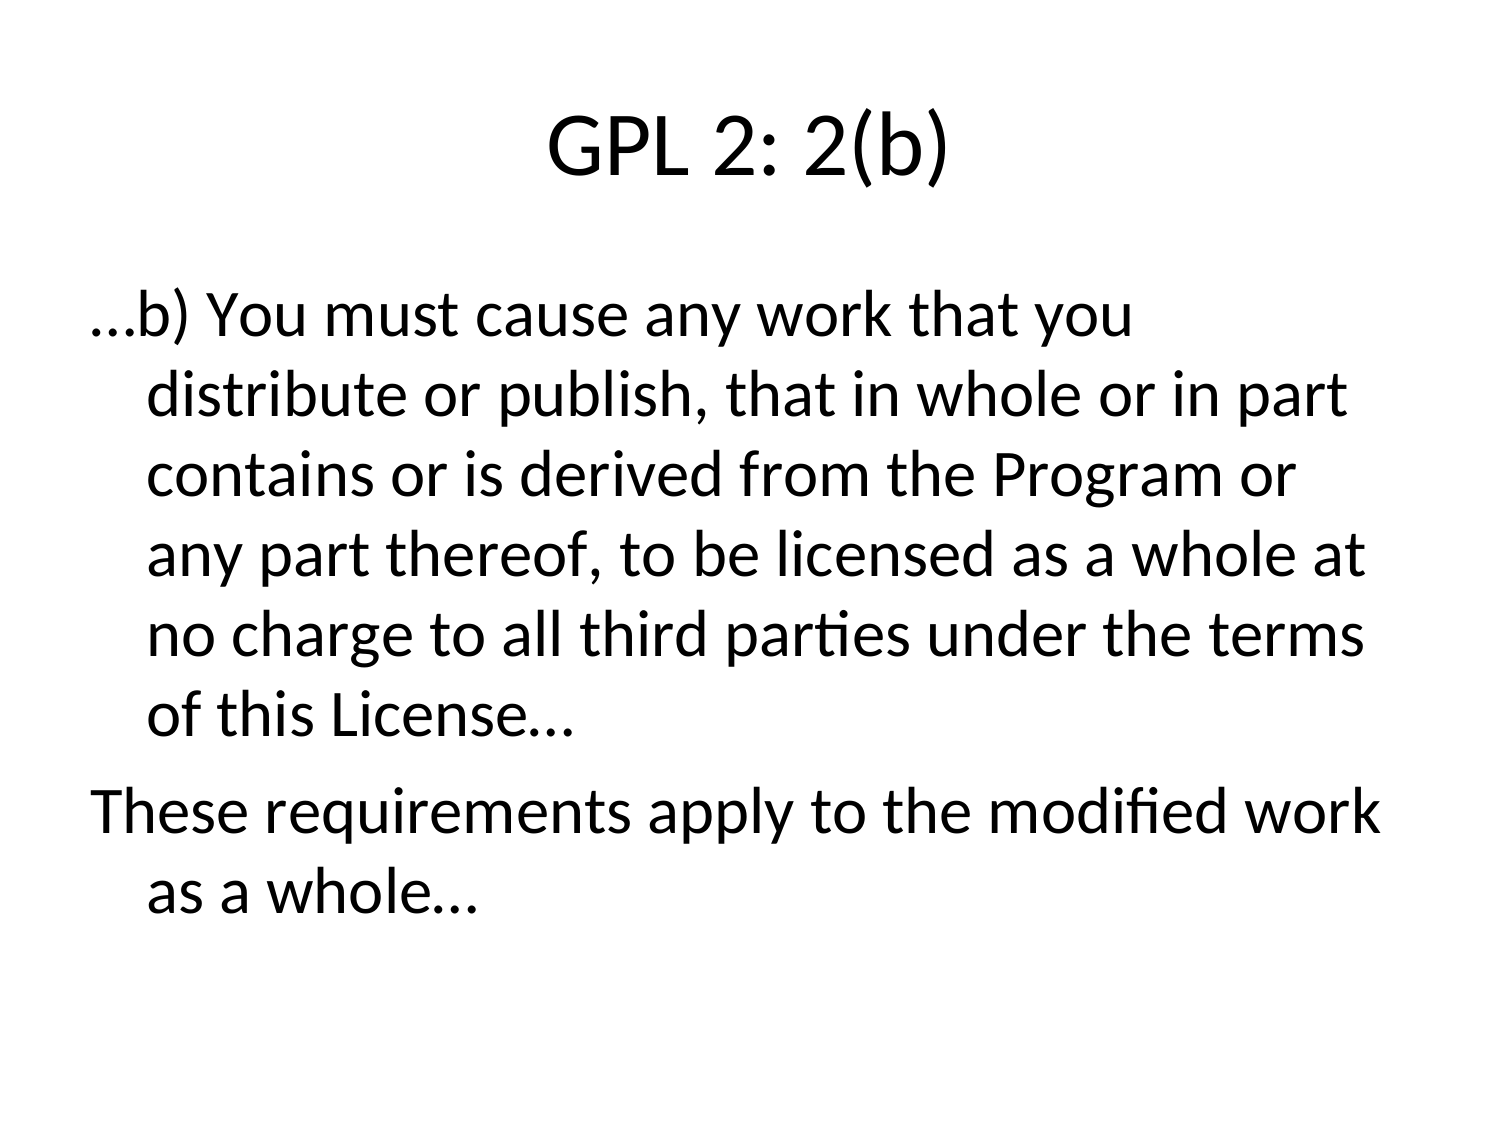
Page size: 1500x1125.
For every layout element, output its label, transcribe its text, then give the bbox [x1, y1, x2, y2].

title GPL 2: 2(b) [75, 45, 1426, 233]
list …b) You must cause any work that you distribute or publish, that in whole or in part contains or is derived from the Program or any part thereof, to be licensed as a whole at no charge to all third parties under the terms of this License… These requirements apply to the modified work as a whole… [75, 262, 1426, 1006]
